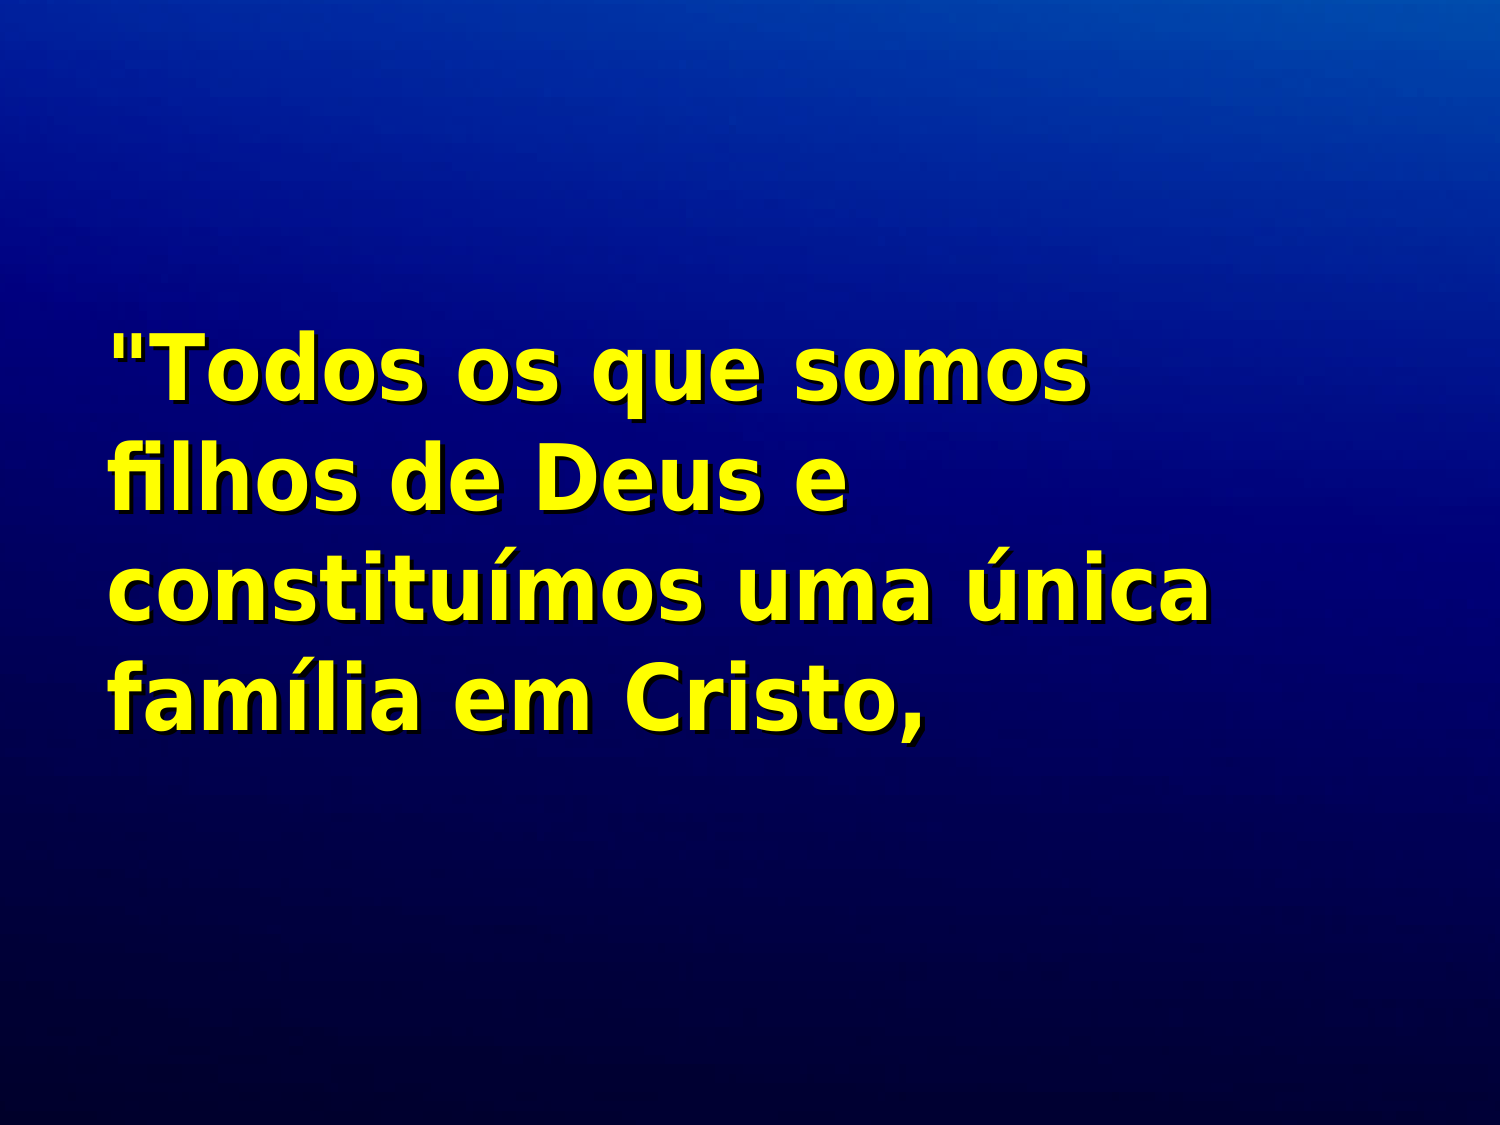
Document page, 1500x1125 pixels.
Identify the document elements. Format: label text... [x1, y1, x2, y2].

text_box "Todos os que somos filhos de Deus e constituímos uma única família em Cristo, [92, 82, 1418, 1040]
picture [0, 0, 1500, 1125]
